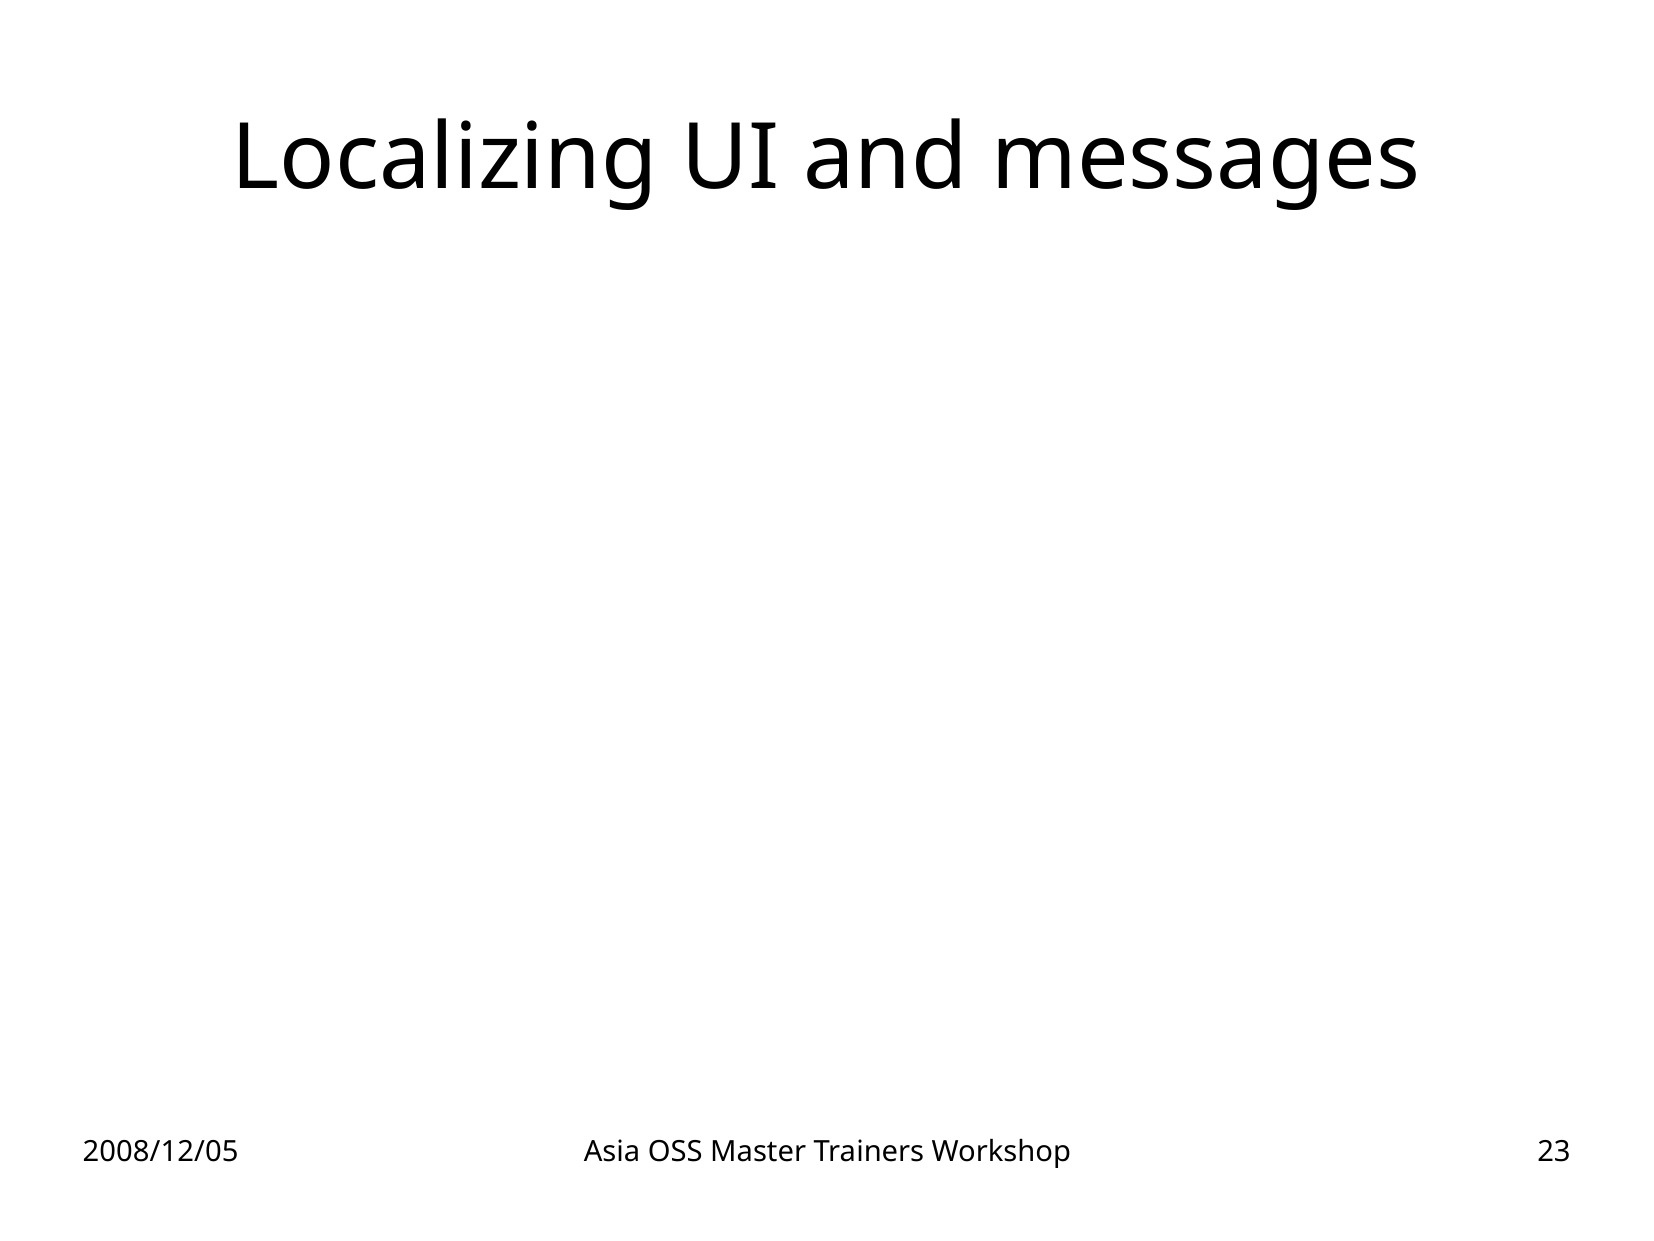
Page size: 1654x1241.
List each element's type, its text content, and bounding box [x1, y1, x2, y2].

title Localizing UI and messages [82, 49, 1571, 257]
